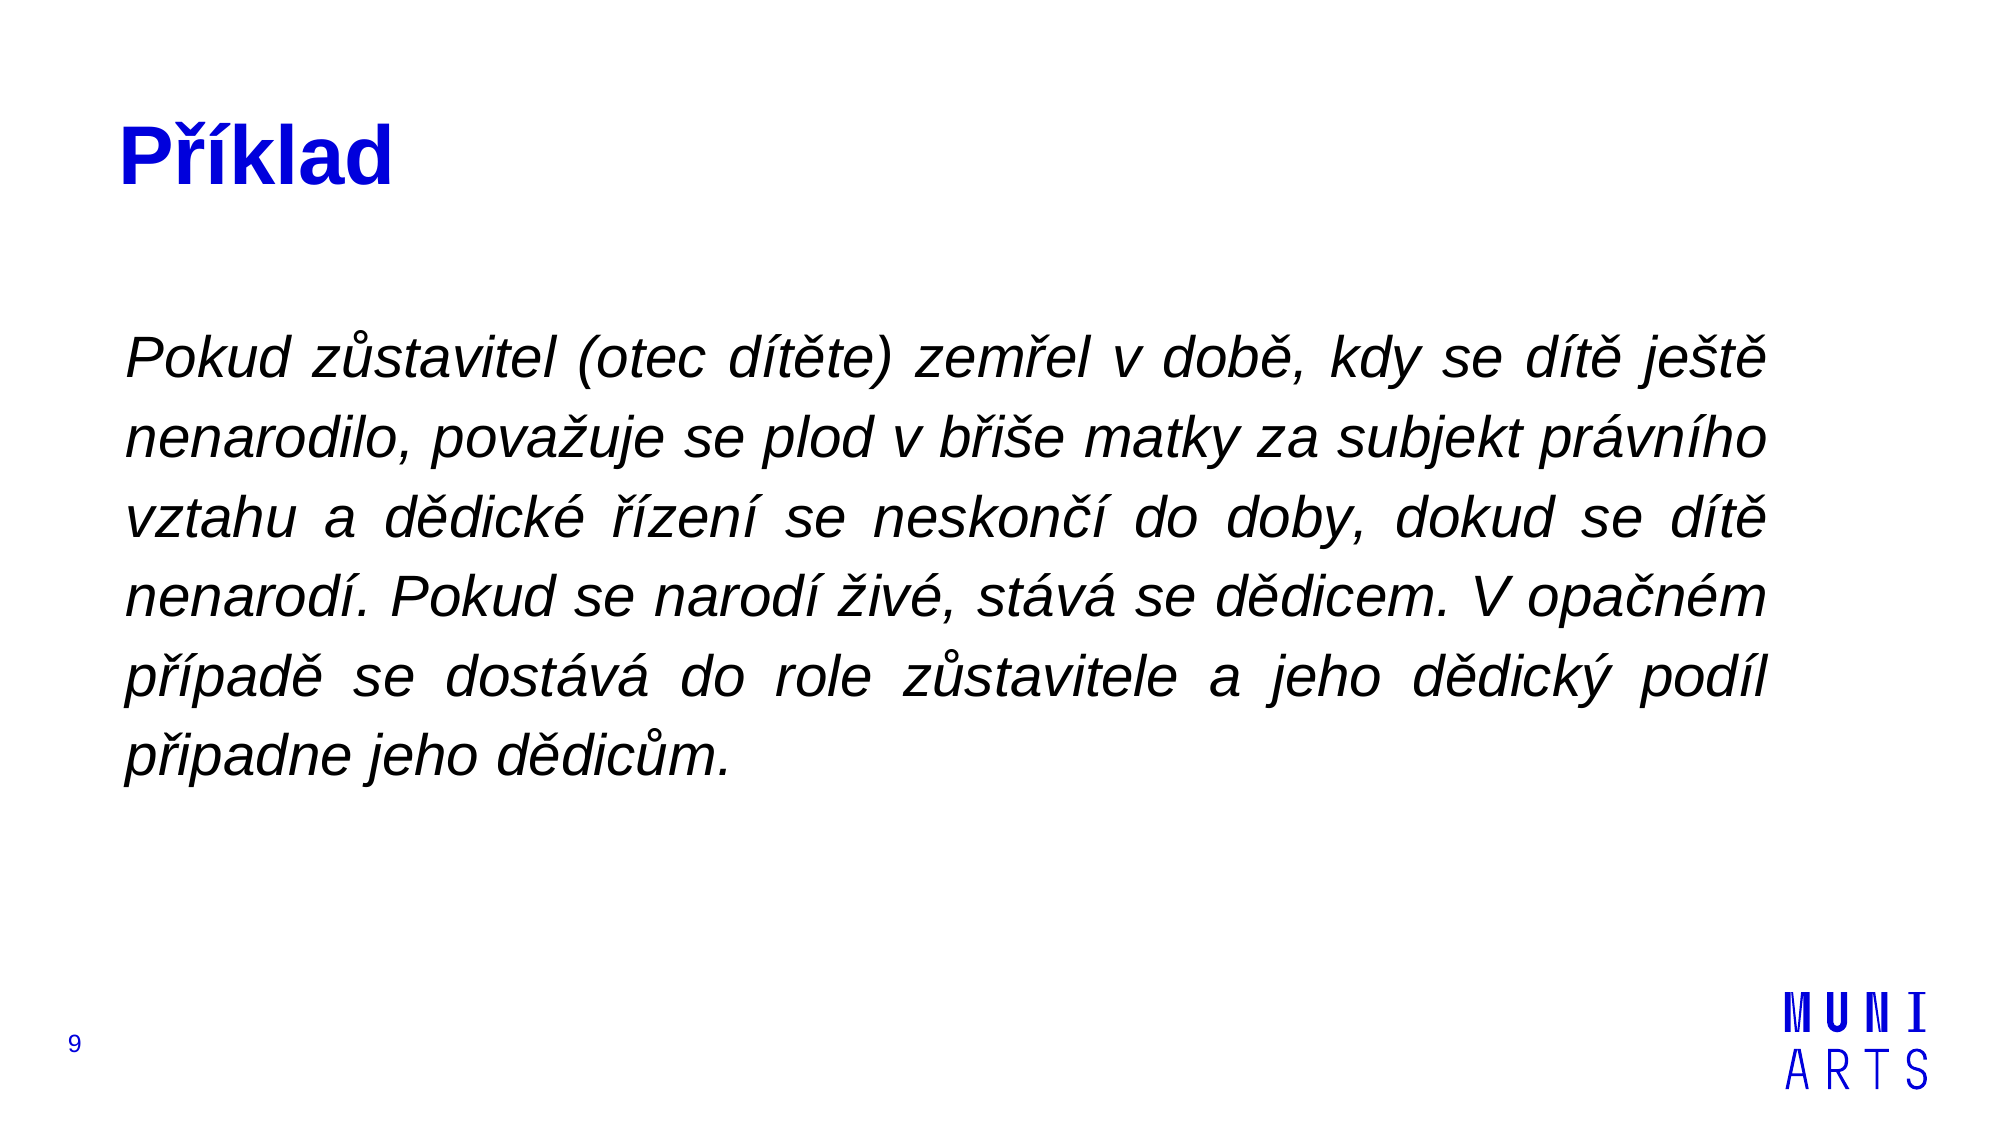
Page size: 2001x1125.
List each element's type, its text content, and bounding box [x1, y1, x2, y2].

list Pokud zůstavitel (otec dítěte) zemřel v době, kdy se dítě ještě nenarodilo, považuje se plod v břiše matky za subjekt právního vztahu a dědické řízení se neskončí do doby, dokud se dítě nenarodí. Pokud se narodí živé, stává se dědicem. V opačném případě se dostává do role zůstavitele a jeho dědický podíl připadne jeho dědicům. [125, 219, 1827, 1111]
text_box [67, 1021, 110, 1063]
title Příklad [118, 118, 1883, 193]
